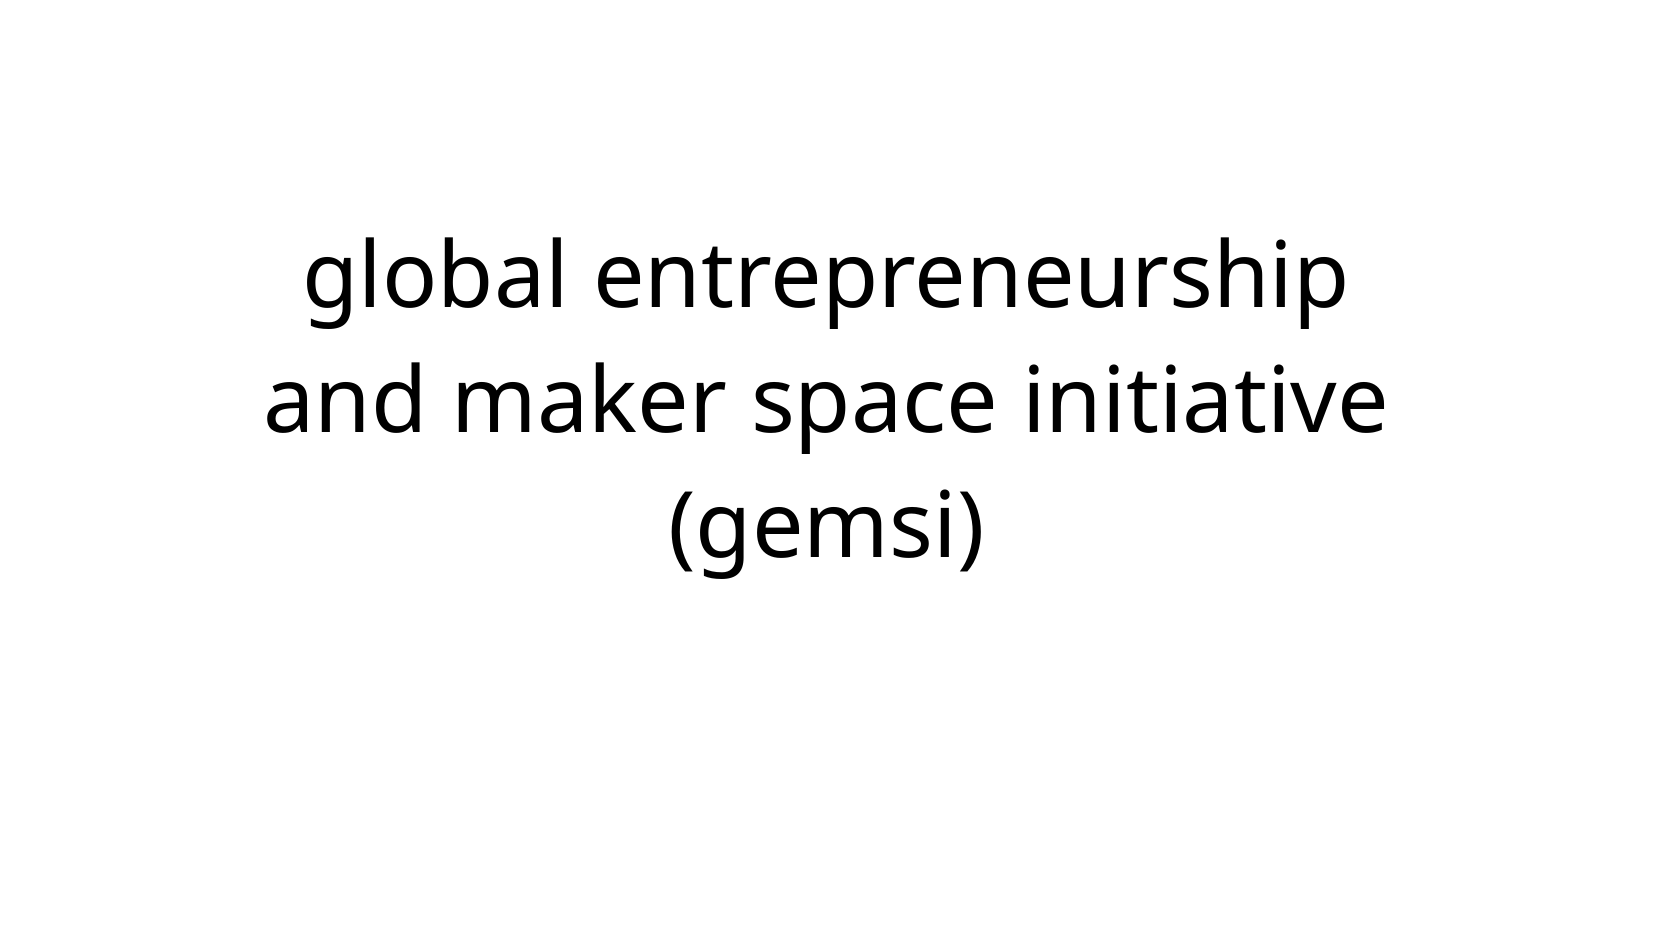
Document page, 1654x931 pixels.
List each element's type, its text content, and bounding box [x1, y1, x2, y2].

subtitle global entrepreneurship and maker space initiative (gemsi) [82, 37, 1571, 931]
